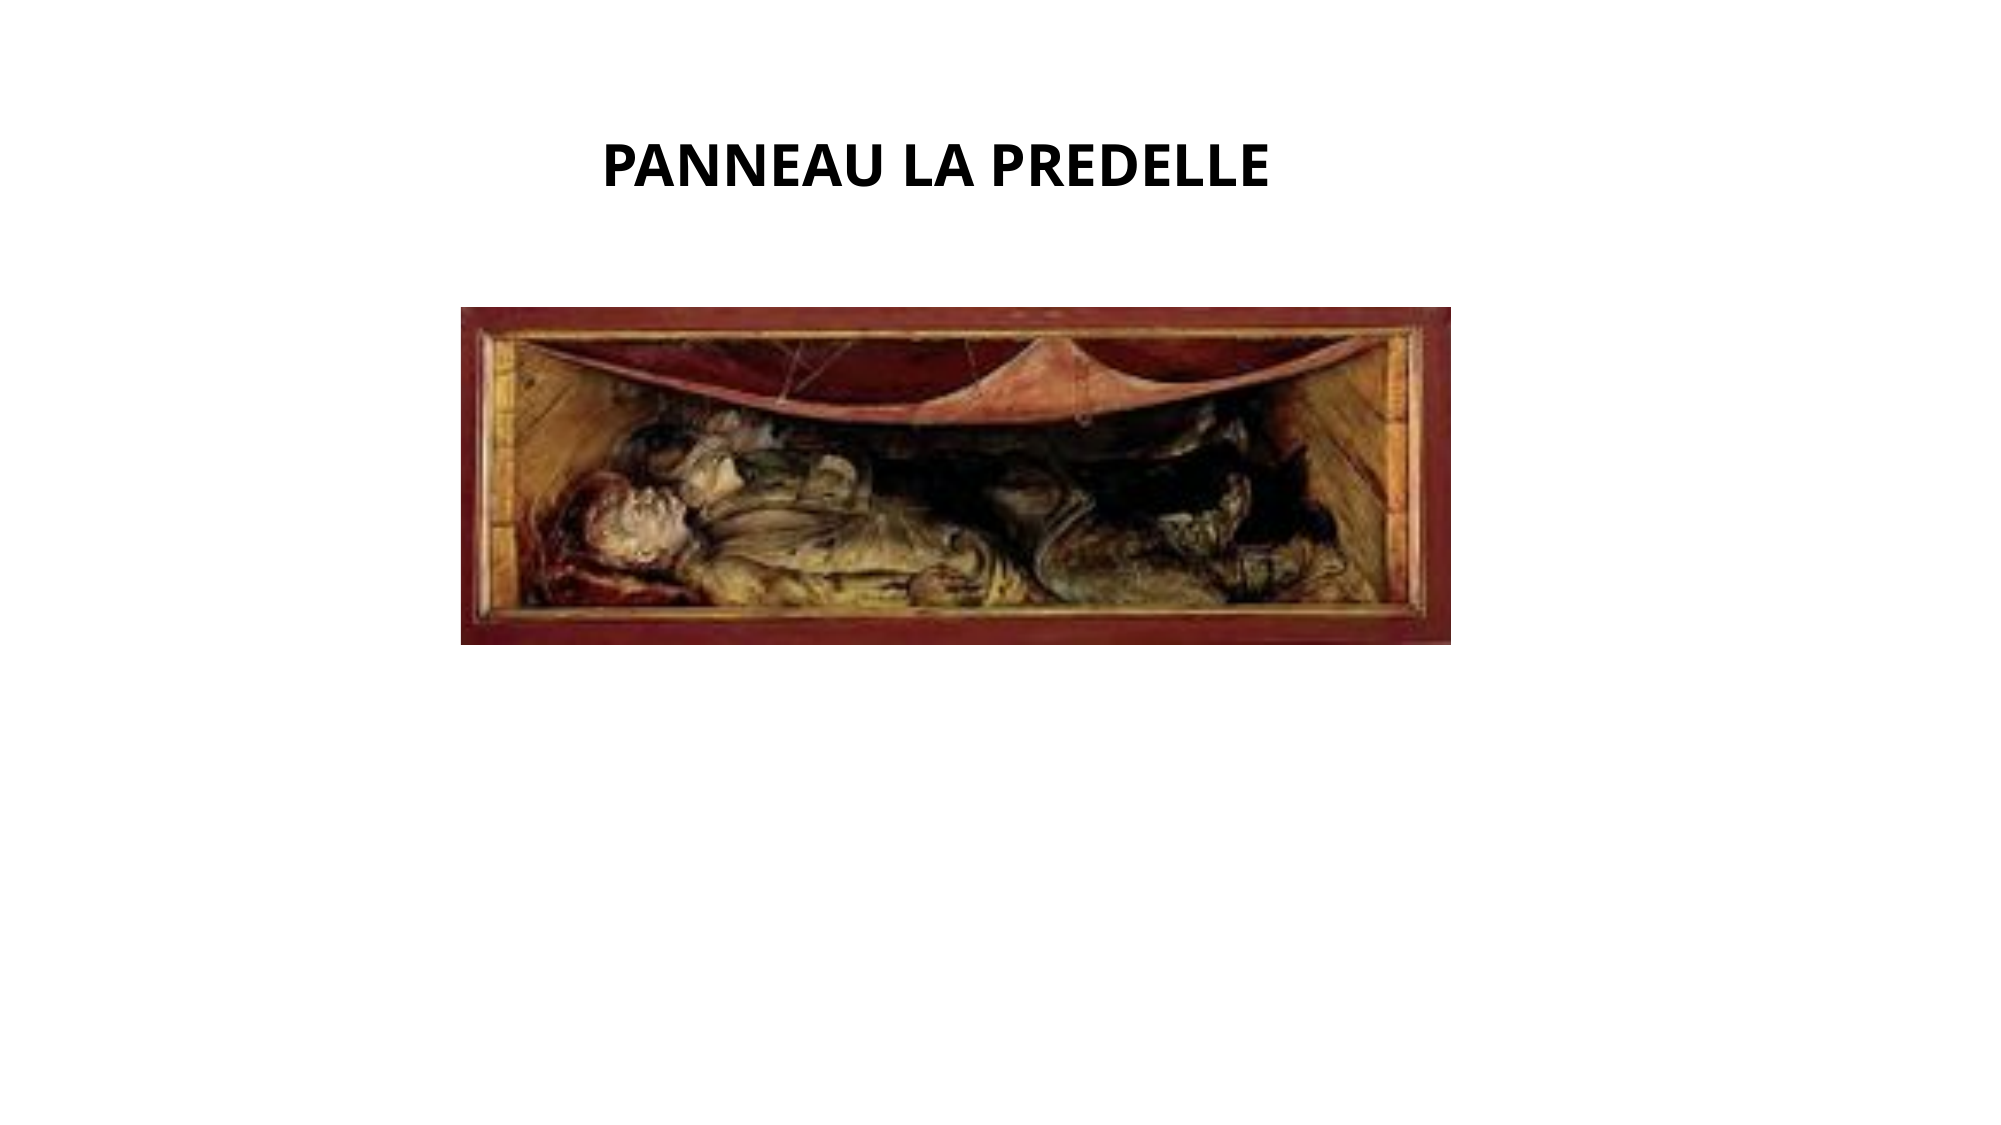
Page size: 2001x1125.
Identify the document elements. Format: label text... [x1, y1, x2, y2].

title PANNEAU LA PREDELLE [186, 43, 1687, 207]
picture [460, 307, 1451, 645]
